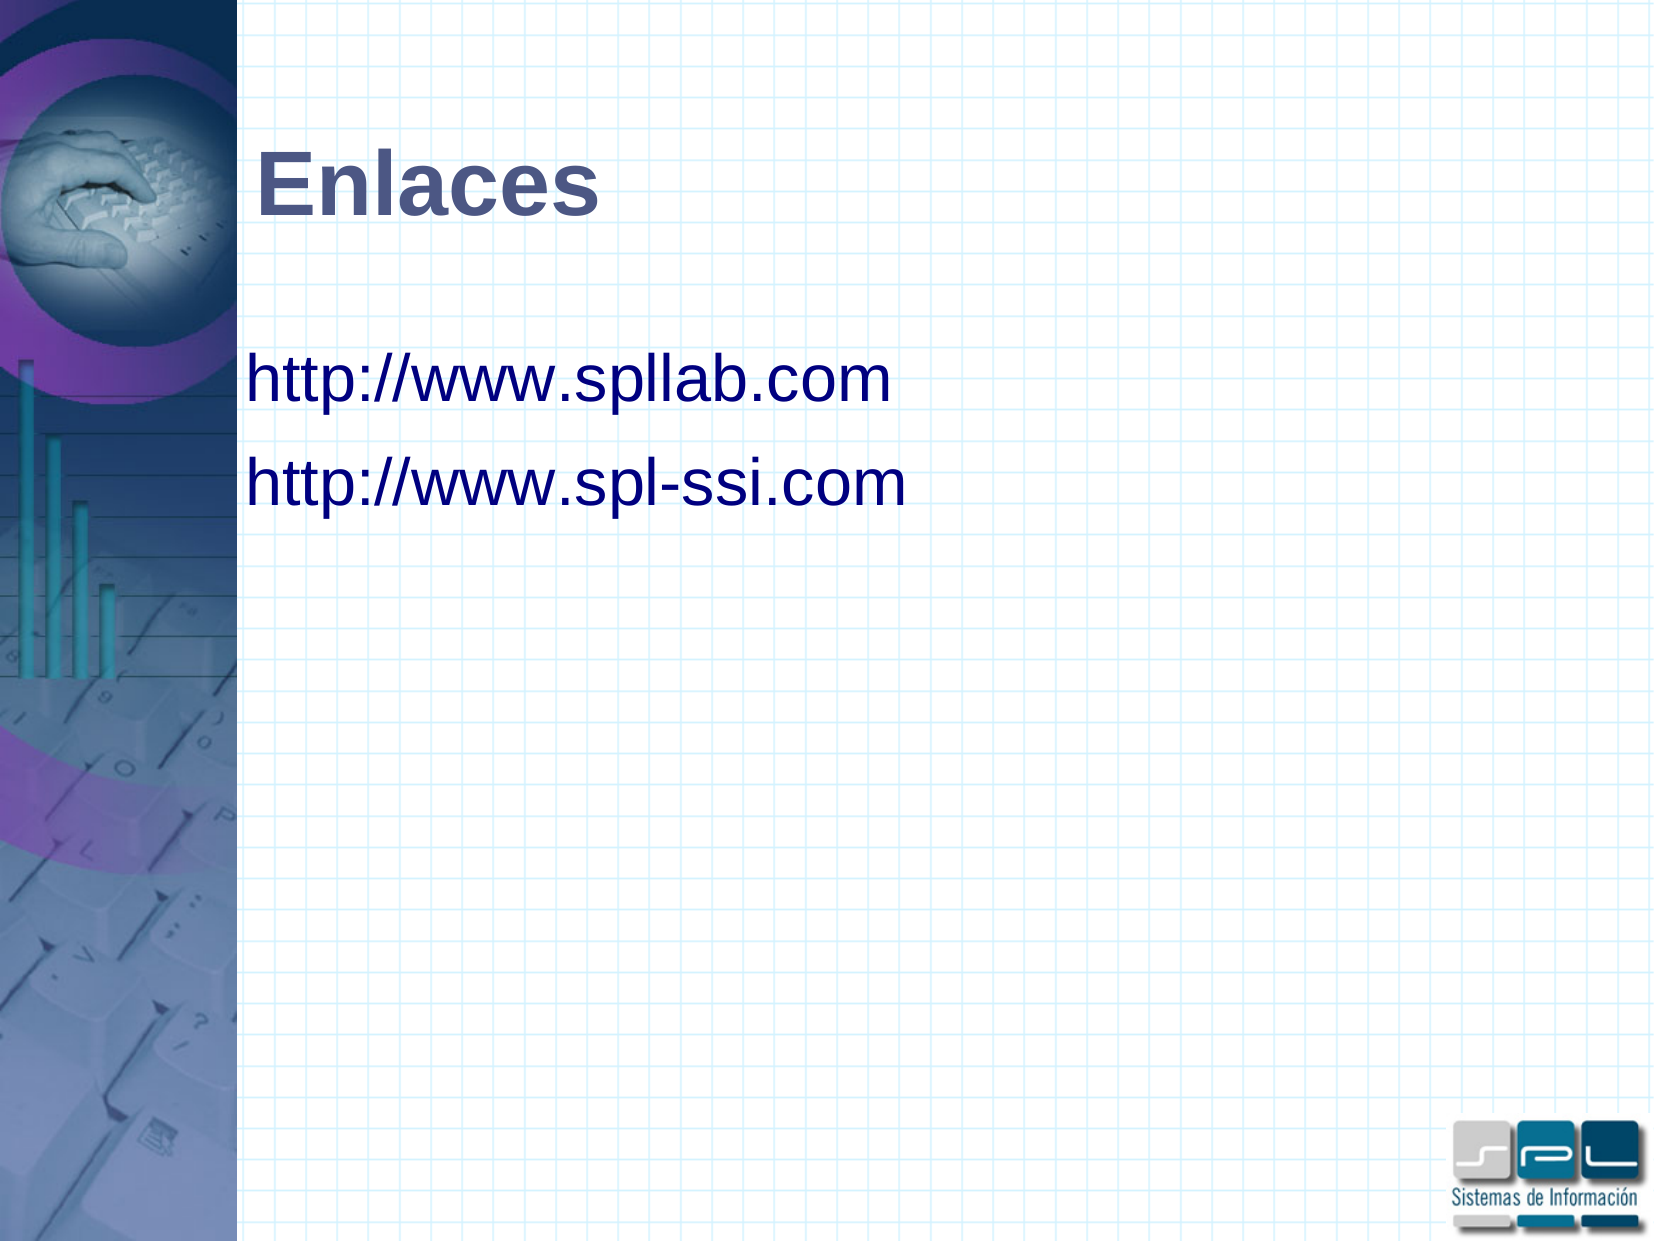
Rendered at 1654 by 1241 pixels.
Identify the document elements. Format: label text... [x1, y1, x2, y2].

list http://www.spllab.com http://www.spl-ssi.com [236, 340, 1616, 1123]
title Enlaces [254, 131, 1640, 235]
picture [0, 0, 1654, 1241]
